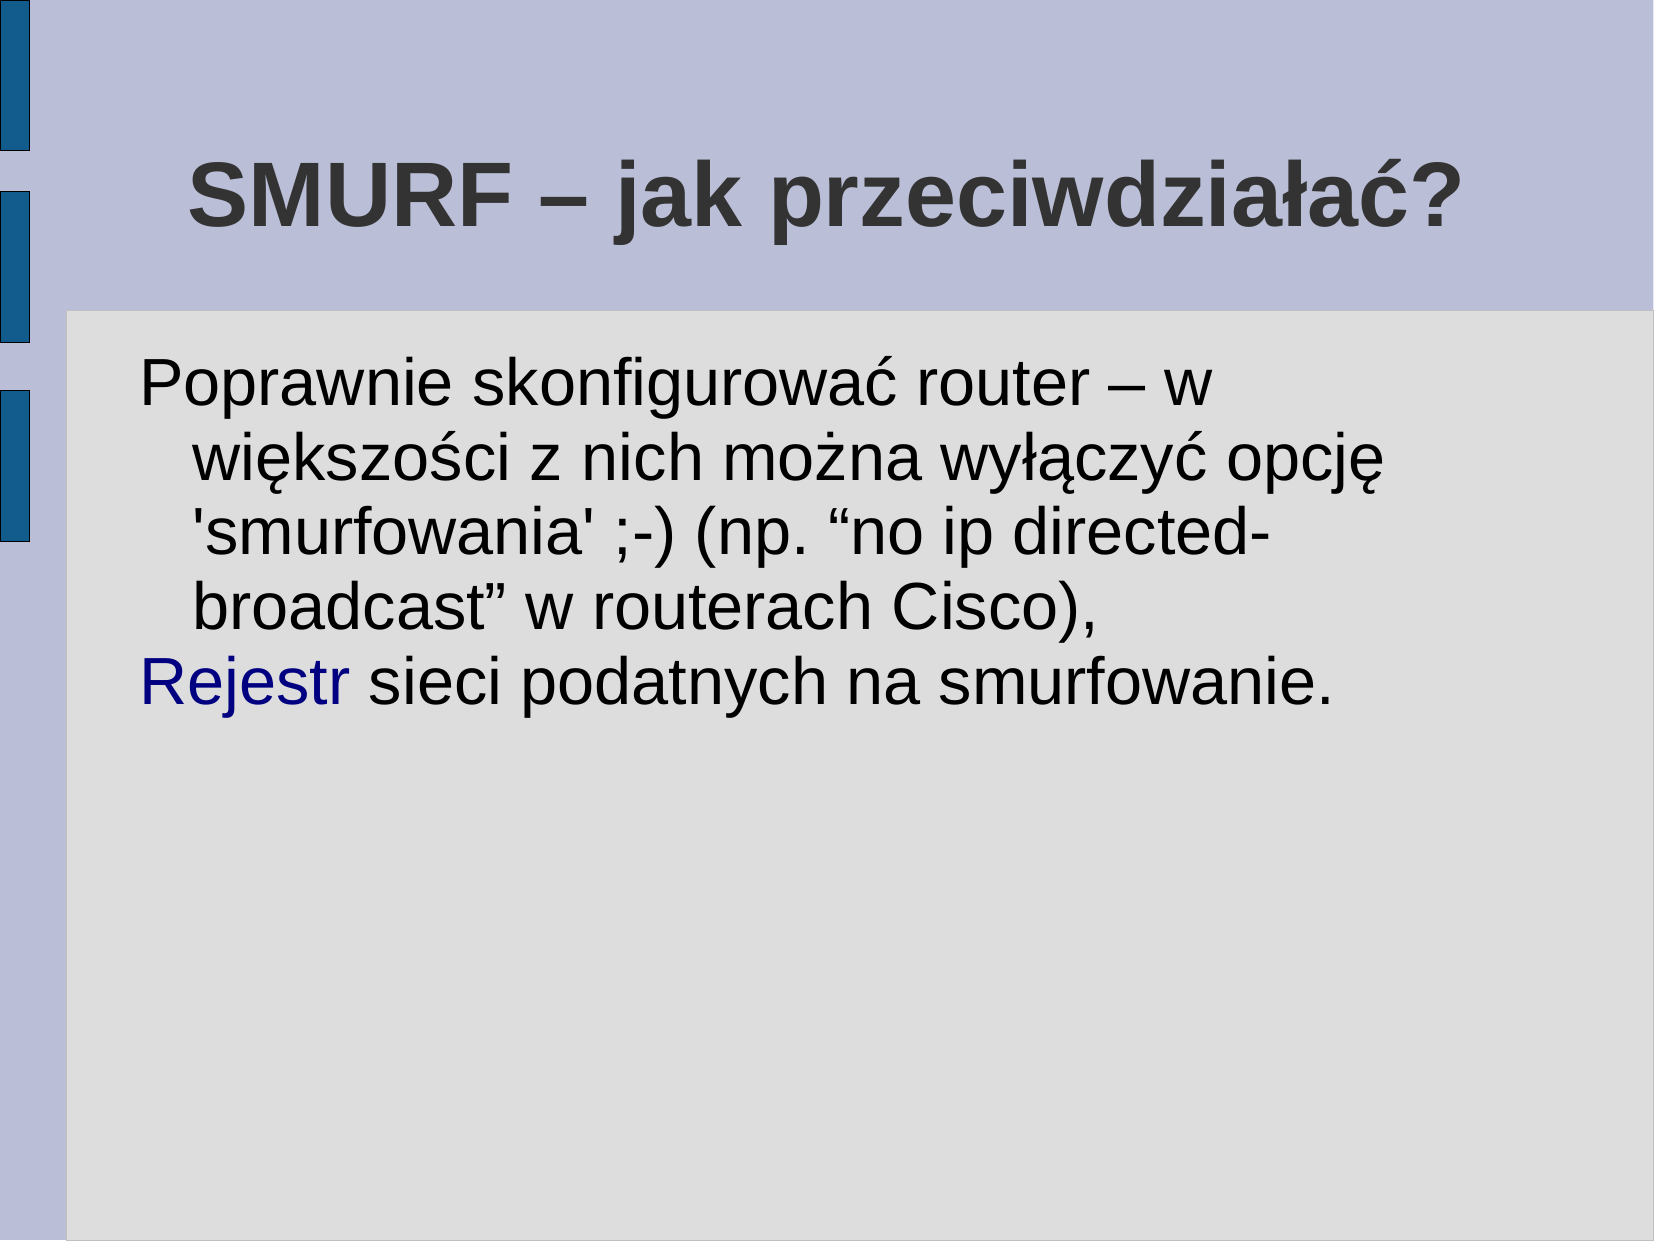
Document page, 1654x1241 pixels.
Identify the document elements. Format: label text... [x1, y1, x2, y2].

list Poprawnie skonfigurować router – w większości z nich można wyłączyć opcję 'smurfowania' ;-) (np. “no ip directed-broadcast” w routerach Cisco), Rejestr sieci podatnych na smurfowanie. [121, 344, 1534, 1127]
title SMURF – jak przeciwdziałać? [121, 91, 1534, 299]
